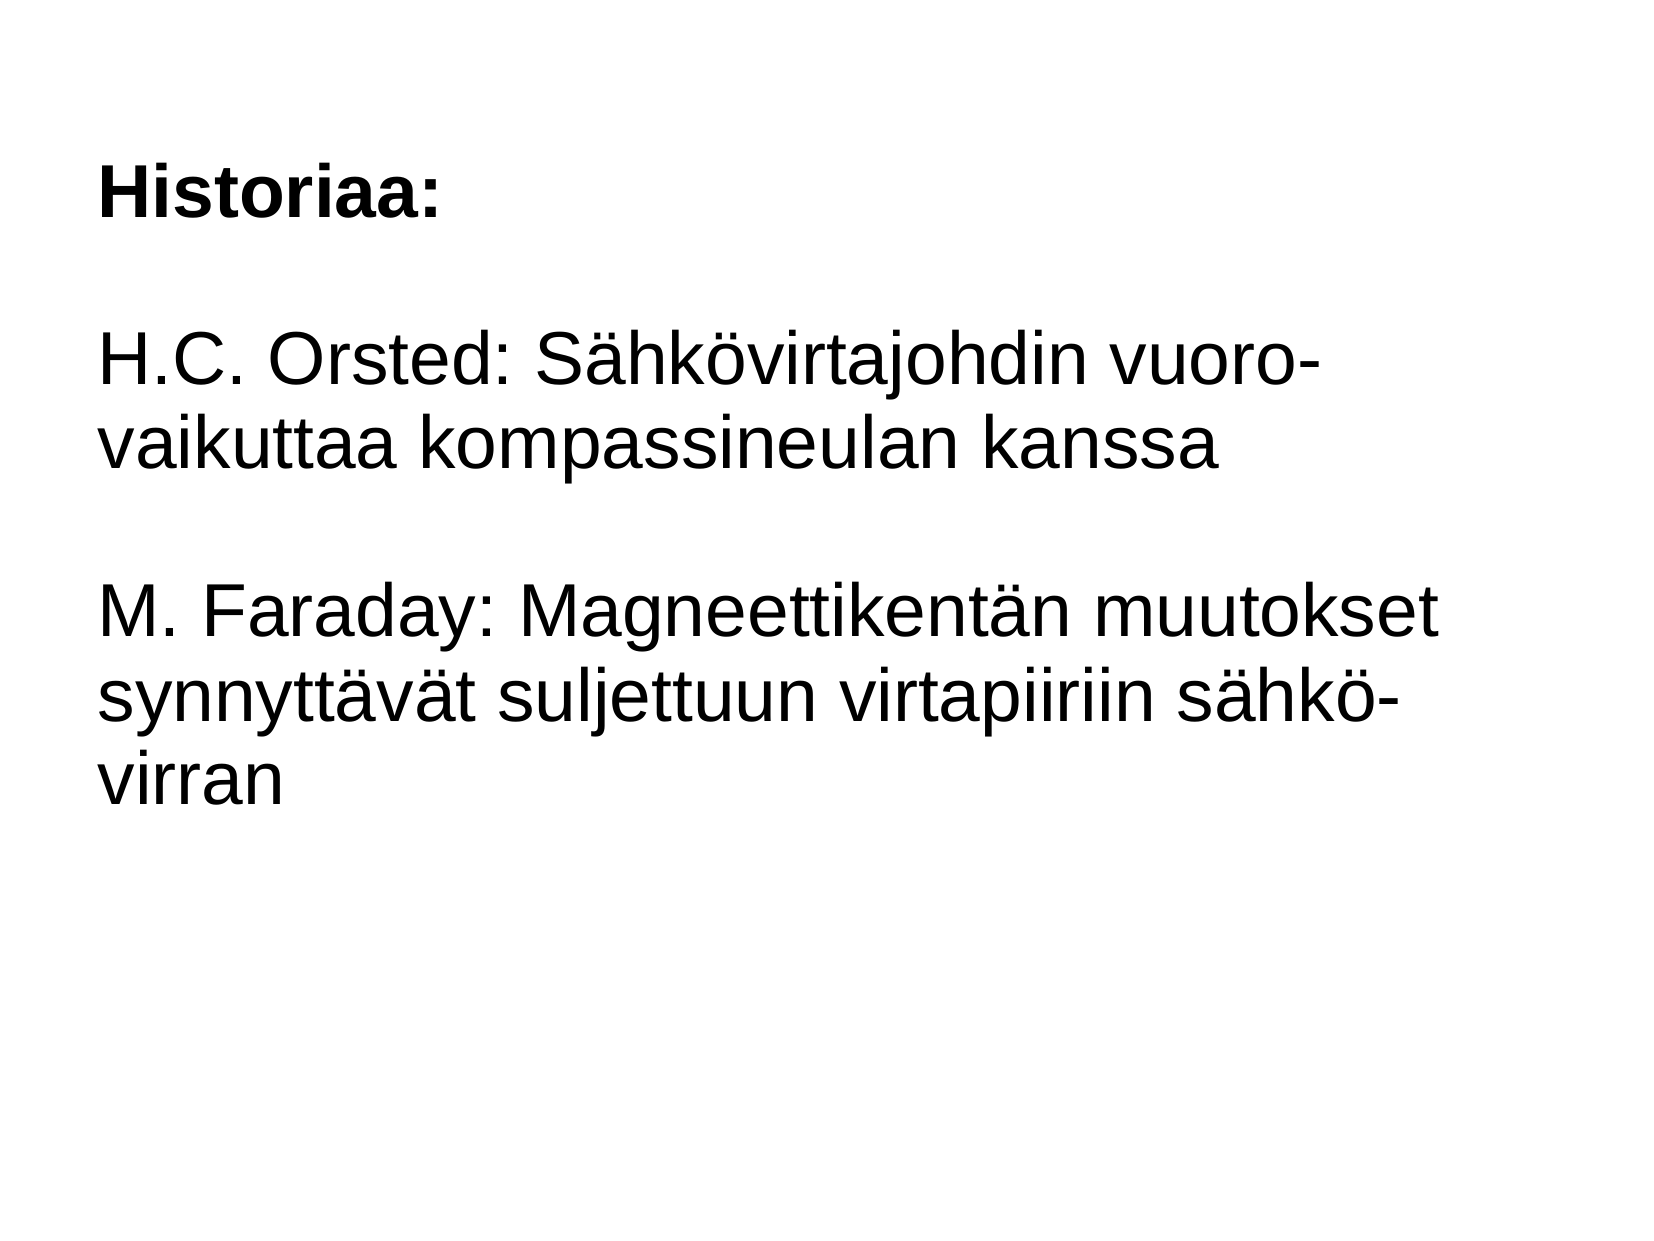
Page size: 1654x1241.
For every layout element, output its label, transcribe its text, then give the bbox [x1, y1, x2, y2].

text_box Historiaa: H.C. Orsted: Sähkövirtajohdin vuoro-vaikuttaa kompassineulan kanssa M. Faraday: Magneettikentän muutokset synnyttävät suljettuun virtapiiriin sähkö-virran [82, 141, 1526, 829]
